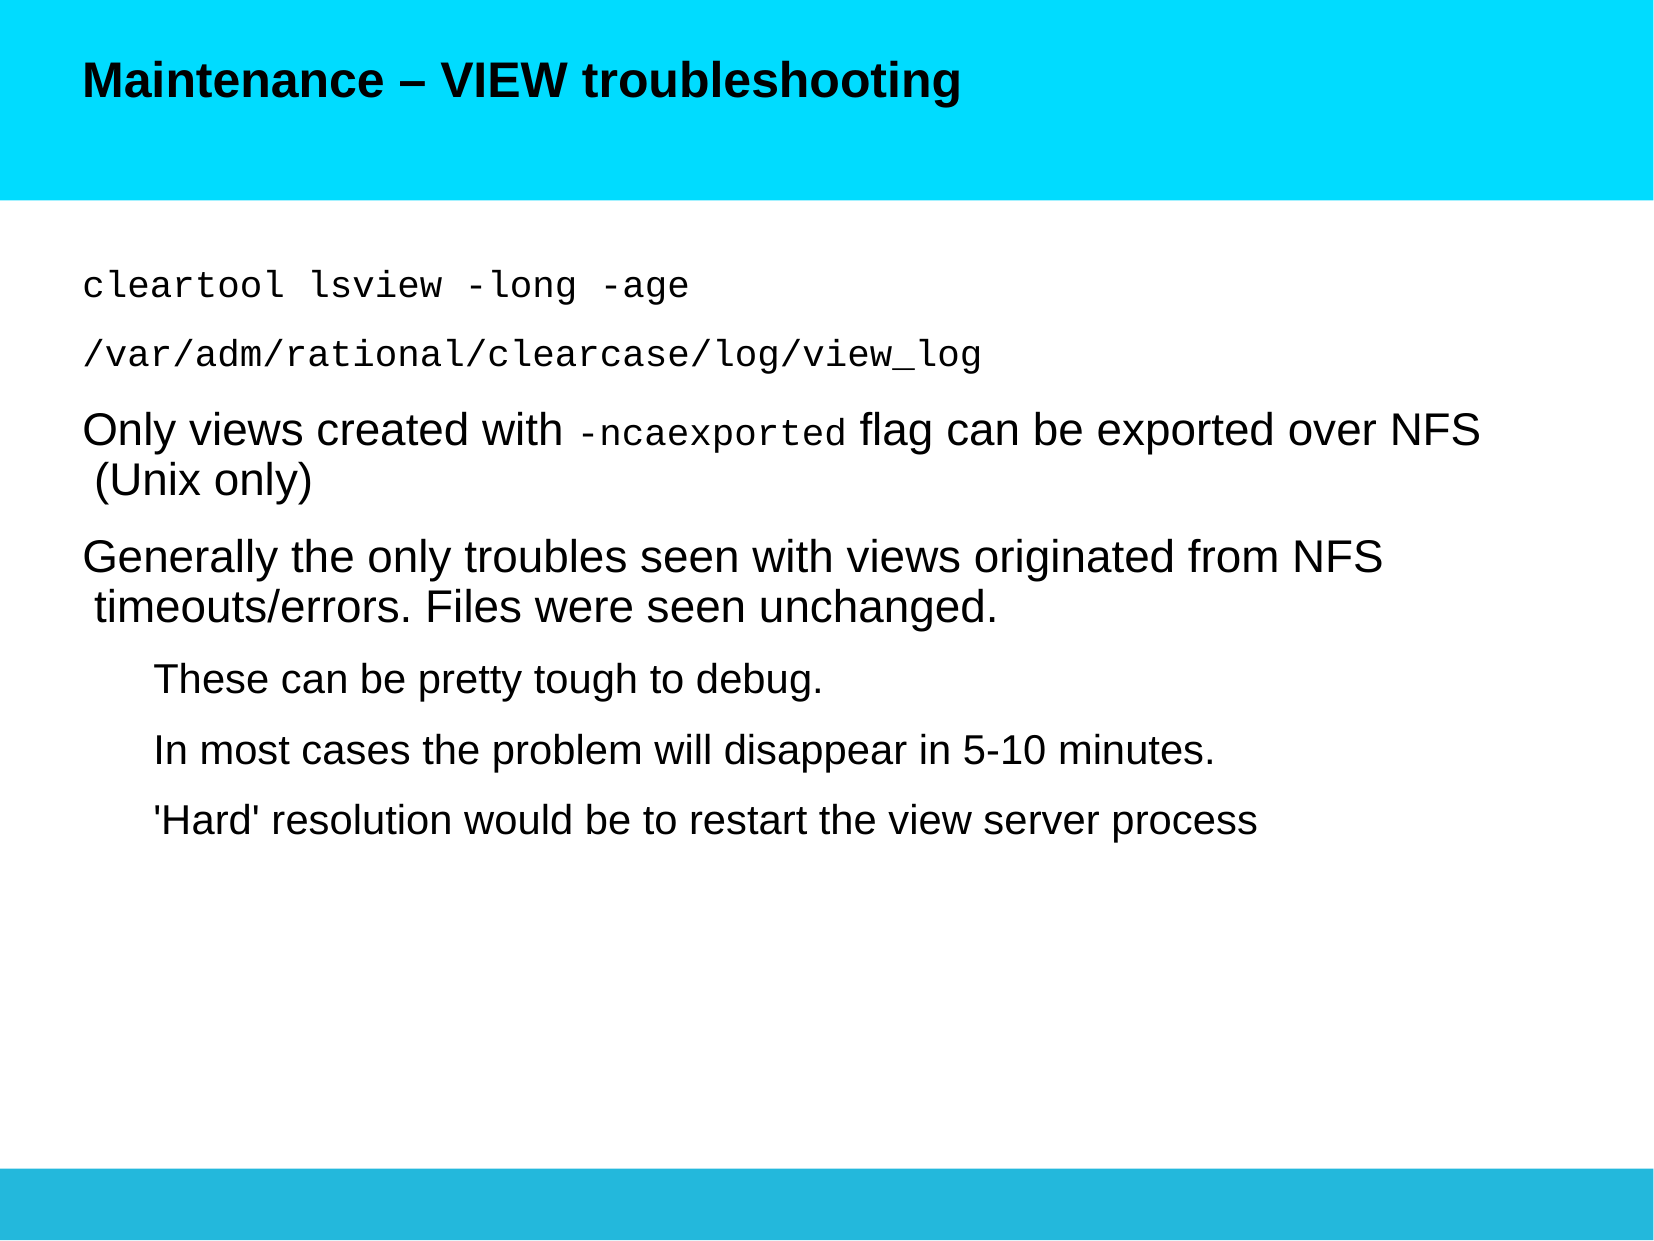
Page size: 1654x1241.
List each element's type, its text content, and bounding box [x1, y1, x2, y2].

title Maintenance – VIEW troubleshooting [82, 34, 1130, 122]
list cleartool lsview -long -age /var/adm/rational/clearcase/log/view_log Only views created with -ncaexported flag can be exported over NFS (Unix only) Generally the only troubles seen with views originated from NFS timeouts/errors. Files were seen unchanged. These can be pretty tough to debug. In most cases the problem will disappear in 5-10 minutes. 'Hard' resolution would be to restart the view server process [82, 266, 1580, 1119]
picture [0, 201, 1654, 1168]
